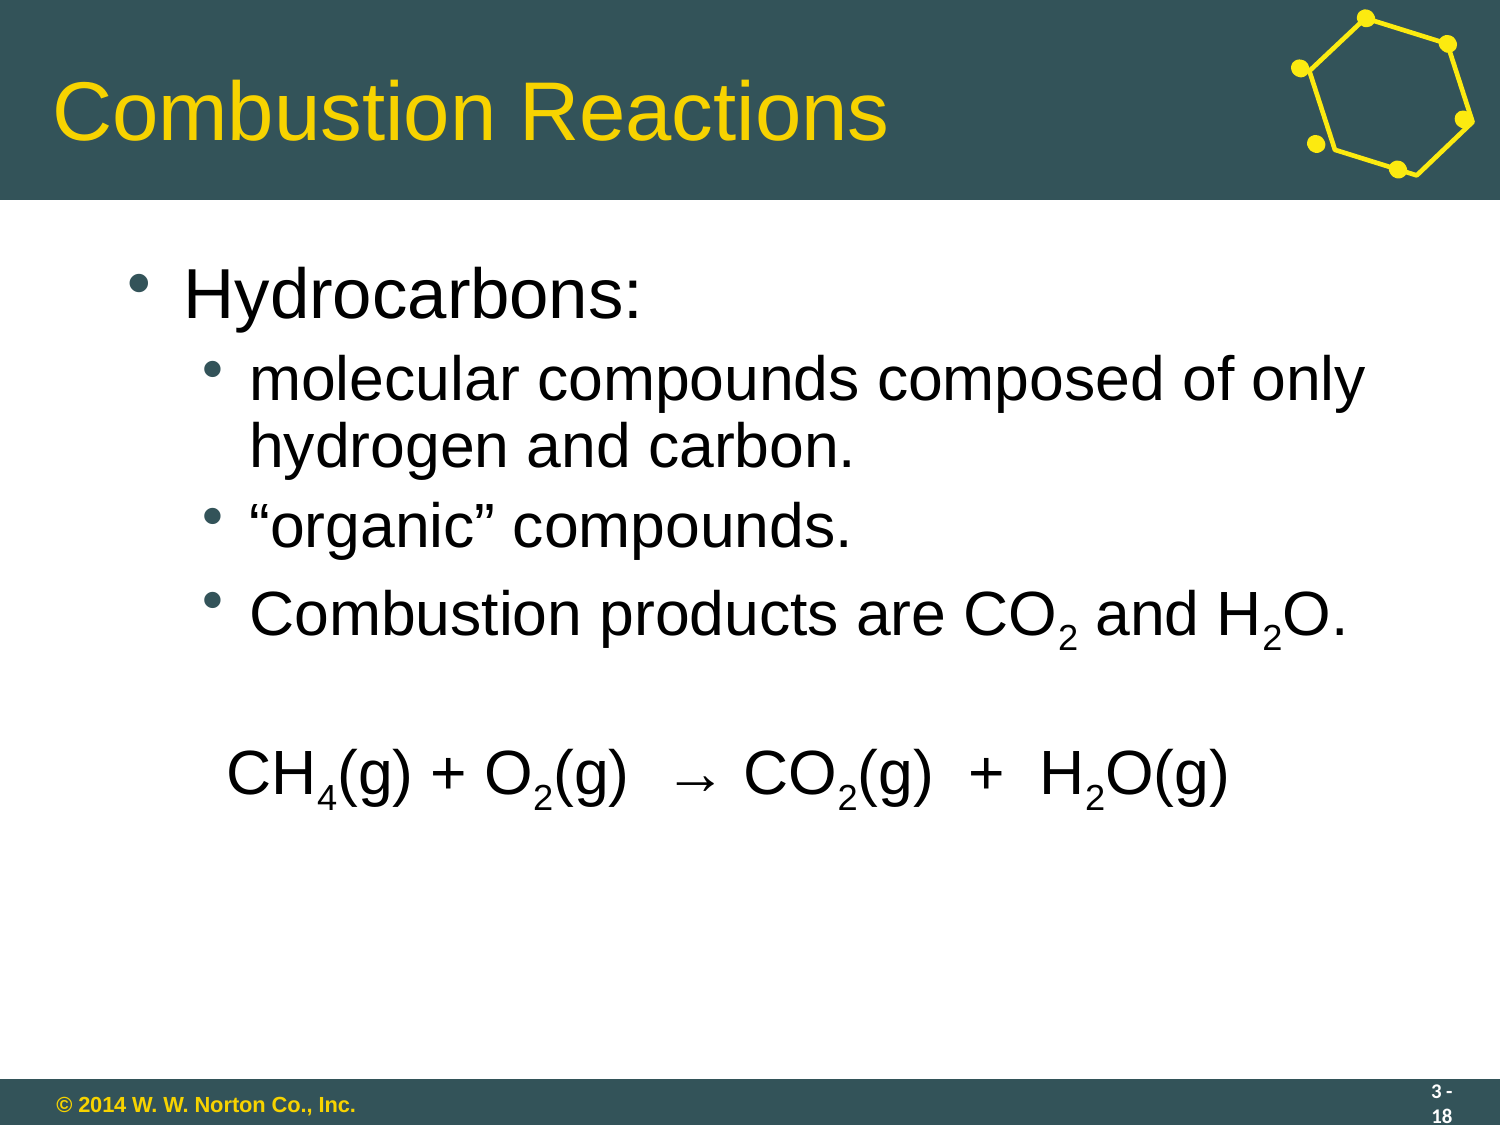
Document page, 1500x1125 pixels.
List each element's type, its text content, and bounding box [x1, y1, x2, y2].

slide_number 3 - <number> [1411, 1086, 1468, 1119]
title Combustion Reactions [37, 19, 1118, 195]
text_box CH4(g) + O2(g) → CO2(g) + H2O(g) [212, 724, 1350, 826]
list Hydrocarbons: molecular compounds composed of only hydrogen and carbon. “organic” compounds. Combustion products are CO2 and H2O. [112, 249, 1388, 1088]
